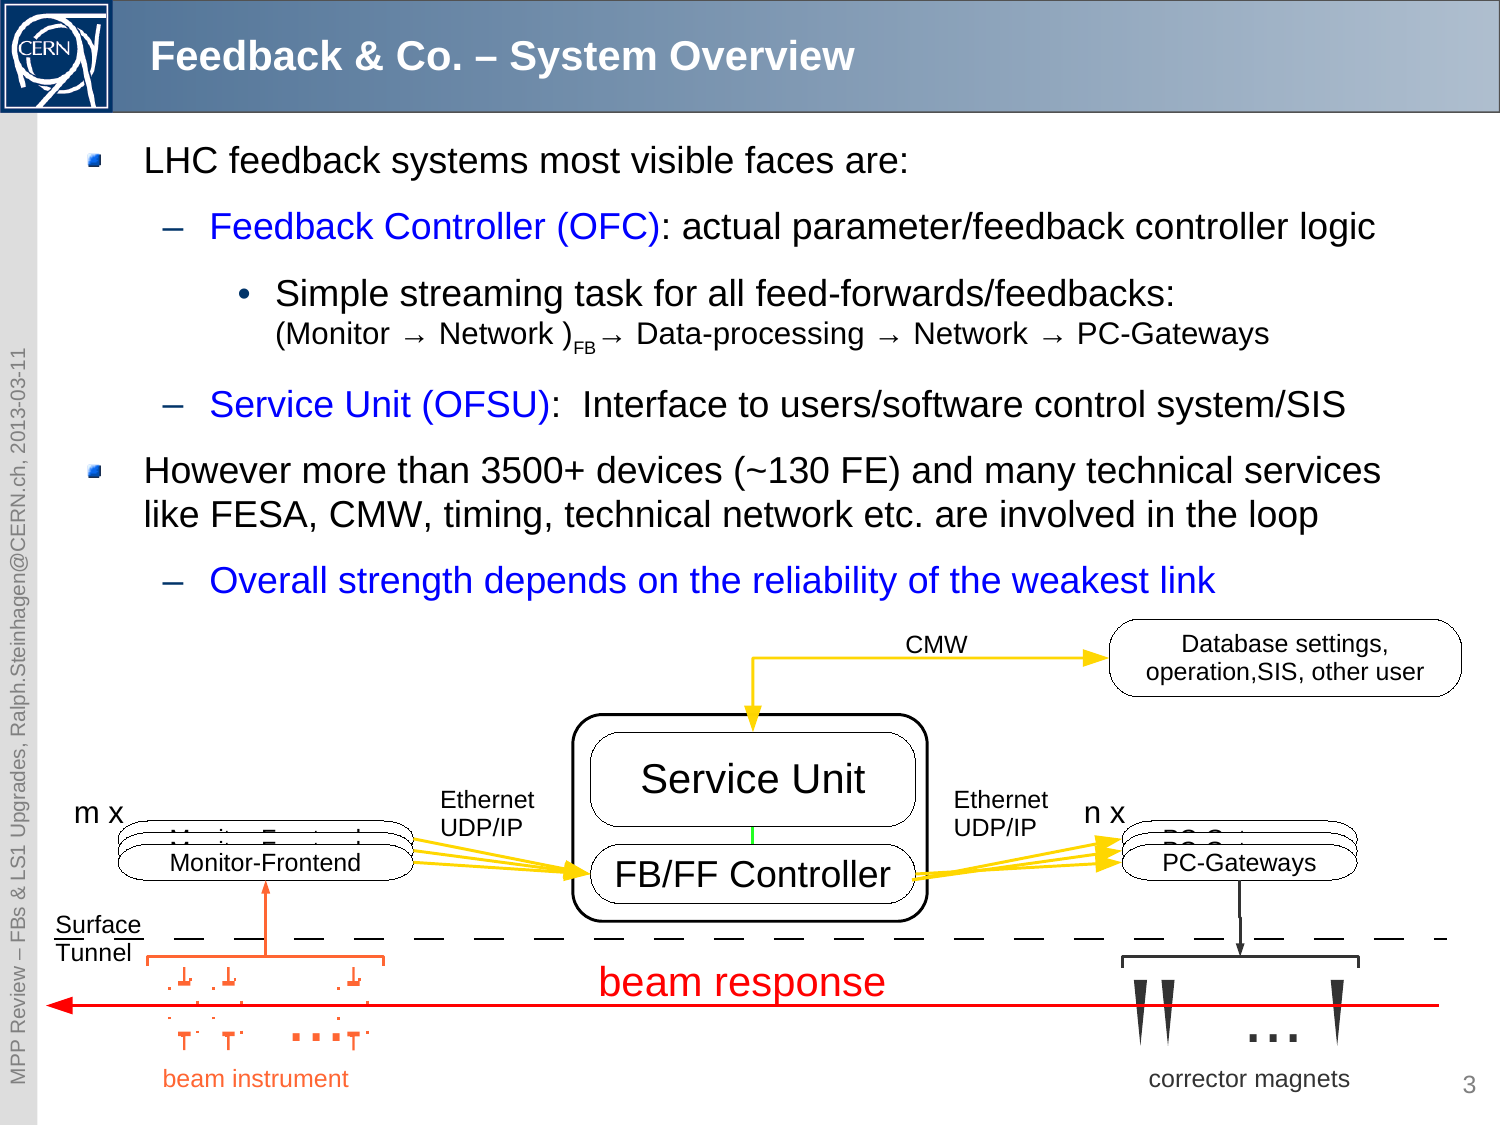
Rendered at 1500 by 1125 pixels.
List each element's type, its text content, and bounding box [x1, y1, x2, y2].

text_box m x [59, 787, 87, 838]
text_box [222, 1031, 235, 1051]
picture [0, 0, 113, 113]
text_box [1138, 1030, 1143, 1046]
text_box [178, 1031, 191, 1051]
text_box ... [1228, 1030, 1337, 1057]
text_box [1166, 1030, 1170, 1046]
text_box beam instrument [147, 1057, 365, 1100]
text_box corrector magnets [1133, 1057, 1366, 1100]
text_box ... [271, 1030, 390, 1064]
title Feedback & Co. – System Overview [150, 0, 1201, 113]
text_box Database settings, operation,SIS, other user [1438, 619, 1462, 697]
list LHC feedback systems most visible faces are: Feedback Controller (OFC): actual parameter/feedback controller logic Simple streaming task for all feed-forwards/feedbacks: (Monitor → Network )FB→ Data-processing → Network → PC-Gateways Service Unit (OFSU): Interface to users/software control system/SIS However more than 3500+ devices (~130 FE) and many technical services like FESA, CMW, timing, technical network etc. are involved in the loop Overall strength depends on the reliability of the weakest link [87, 137, 1438, 1030]
